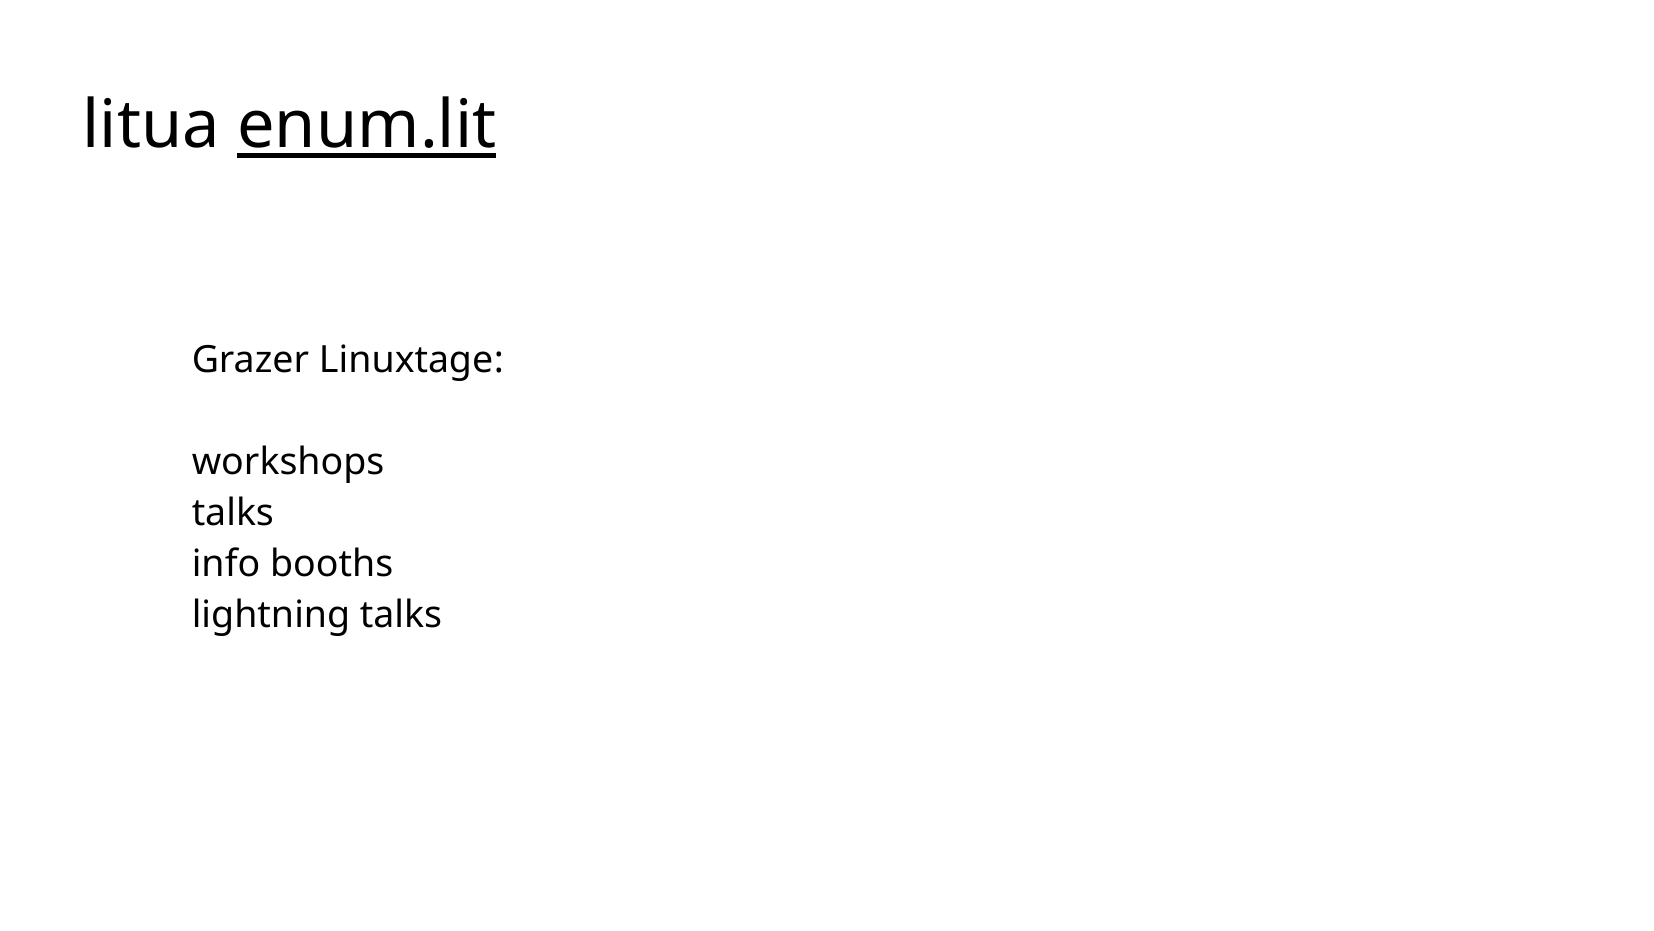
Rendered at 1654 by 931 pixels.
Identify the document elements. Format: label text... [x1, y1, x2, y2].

text_box litua enum.lit [82, 37, 1571, 207]
text_box Grazer Linuxtage: workshops talks info booths lightning talks [177, 324, 1211, 697]
